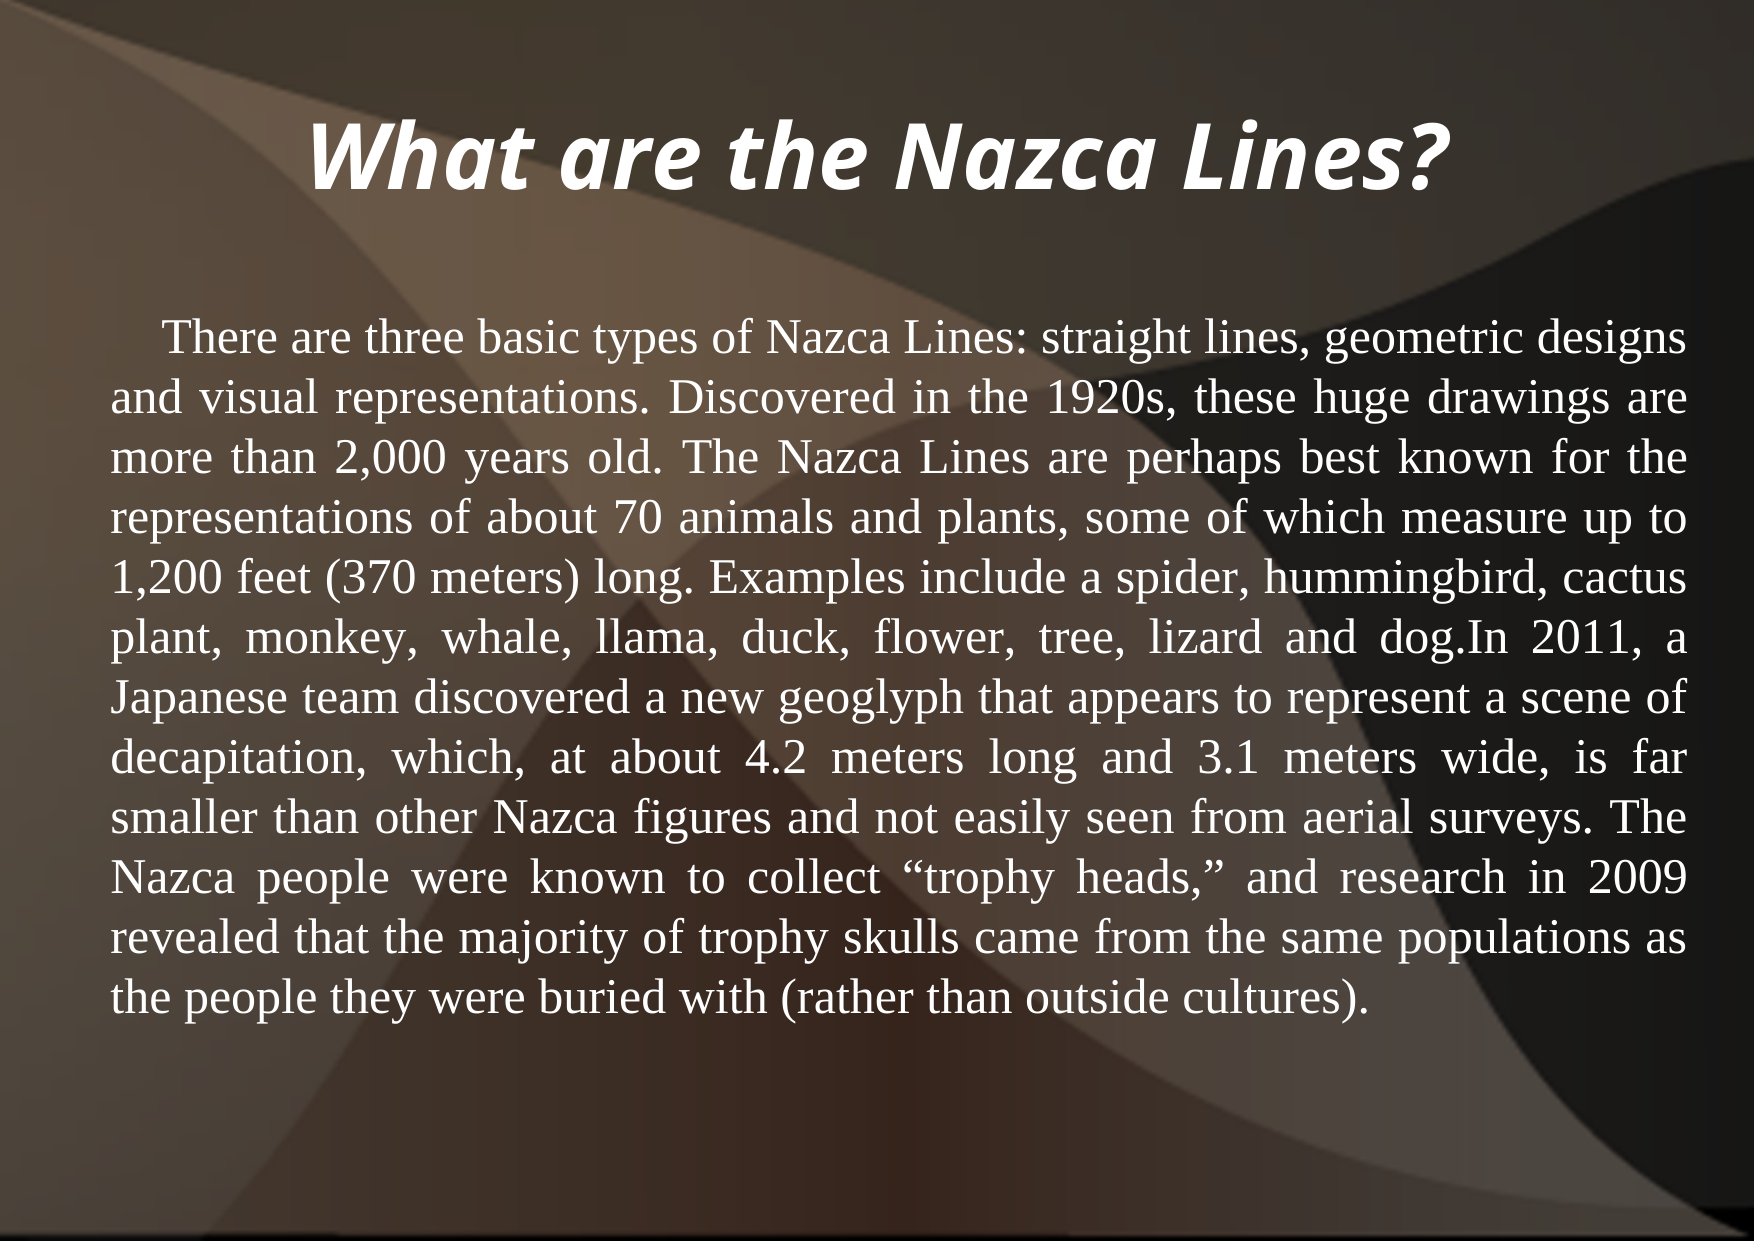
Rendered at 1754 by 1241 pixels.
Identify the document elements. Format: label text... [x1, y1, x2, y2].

title What are the Nazca Lines? [87, 49, 1667, 257]
list There are three basic types of Nazca Lines: straight lines, geometric designs and visual representations. Discovered in the 1920s, these huge drawings are more than 2,000 years old. The Nazca Lines are perhaps best known for the representations of about 70 animals and plants, some of which measure up to 1,200 feet (370 meters) long. Examples include a spider, hummingbird, cactus plant, monkey, whale, llama, duck, flower, tree, lizard and dog.In 2011, a Japanese team discovered a new geoglyph that appears to represent a scene of decapitation, which, at about 4.2 meters long and 3.1 meters wide, is far smaller than other Nazca figures and not easily seen from aerial surveys. The Nazca people were known to collect “trophy heads,” and research in 2009 revealed that the majority of trophy skulls came from the same populations as the people they were buried with (rather than outside cultures). [110, 303, 1689, 1123]
